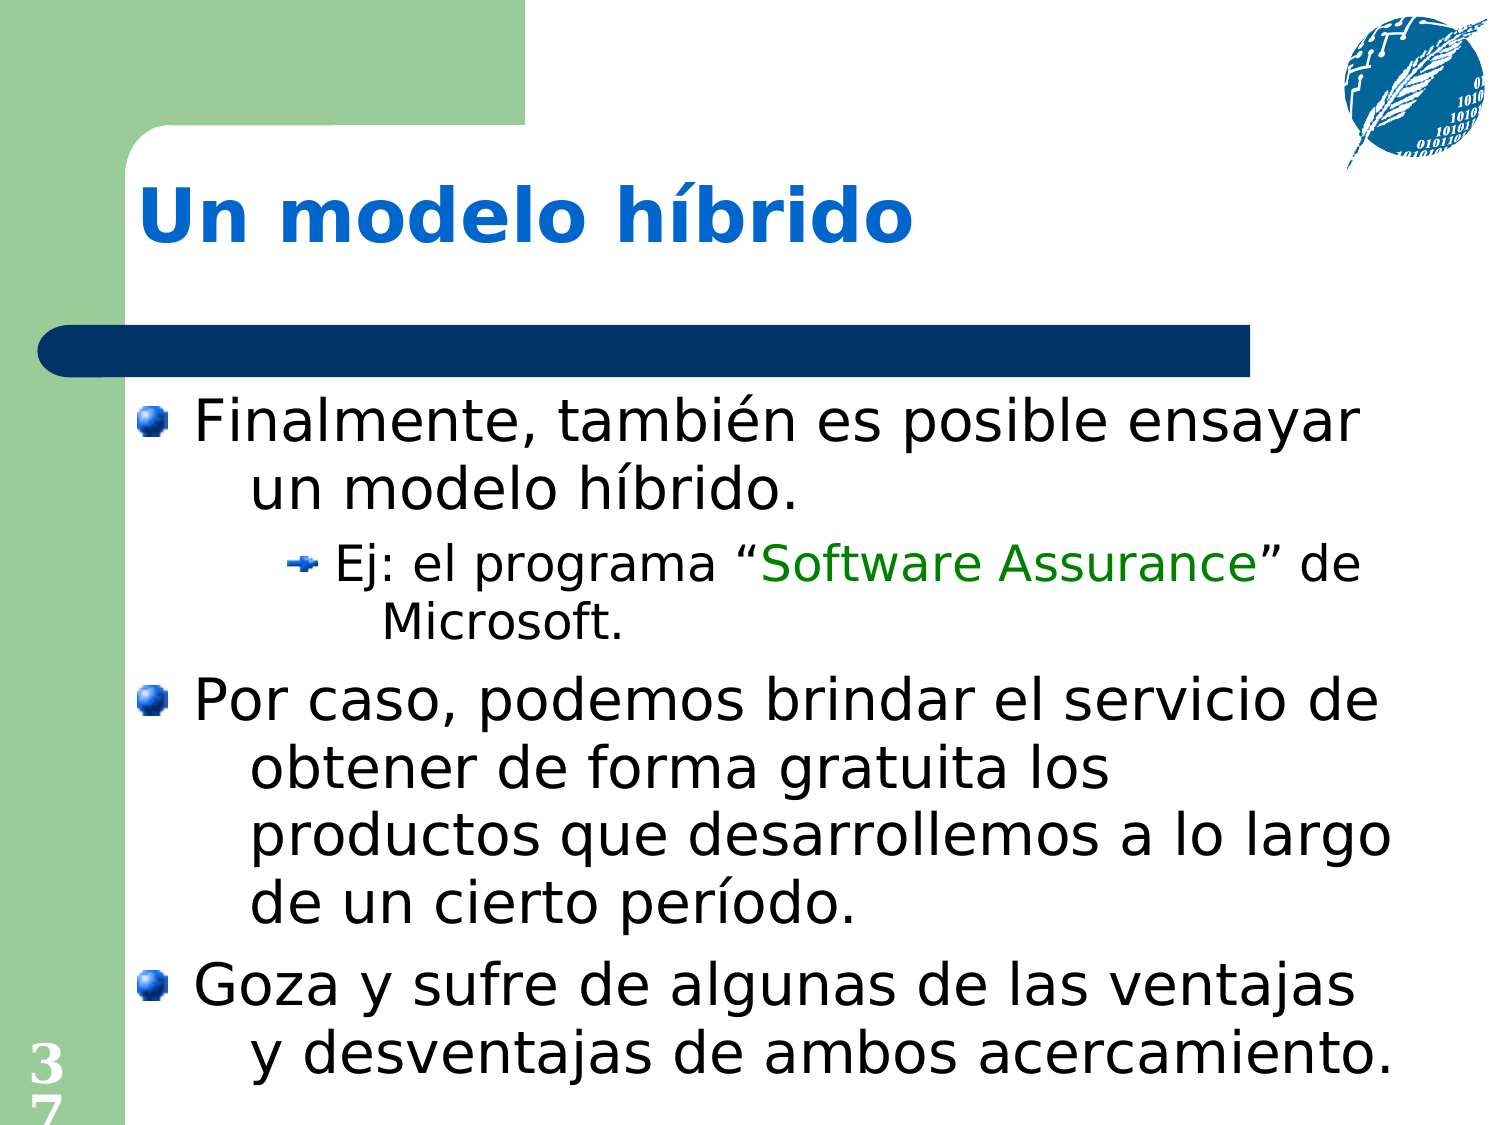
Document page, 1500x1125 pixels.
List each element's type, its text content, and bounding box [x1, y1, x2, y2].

picture [1433, 139, 1440, 147]
list Finalmente, también es posible ensayar un modelo híbrido. Ej: el programa “Software Assurance” de Microsoft. Por caso, podemos brindar el servicio de obtener de forma gratuita los productos que desarrollemos a lo largo de un cierto período. Goza y sufre de algunas de las ventajas y desventajas de ambos acercamiento. [137, 387, 1400, 1088]
picture [1427, 138, 1431, 148]
picture [1436, 127, 1450, 136]
picture [1341, 15, 1487, 172]
title Un modelo híbrido [136, 136, 1414, 301]
picture [1416, 140, 1425, 149]
